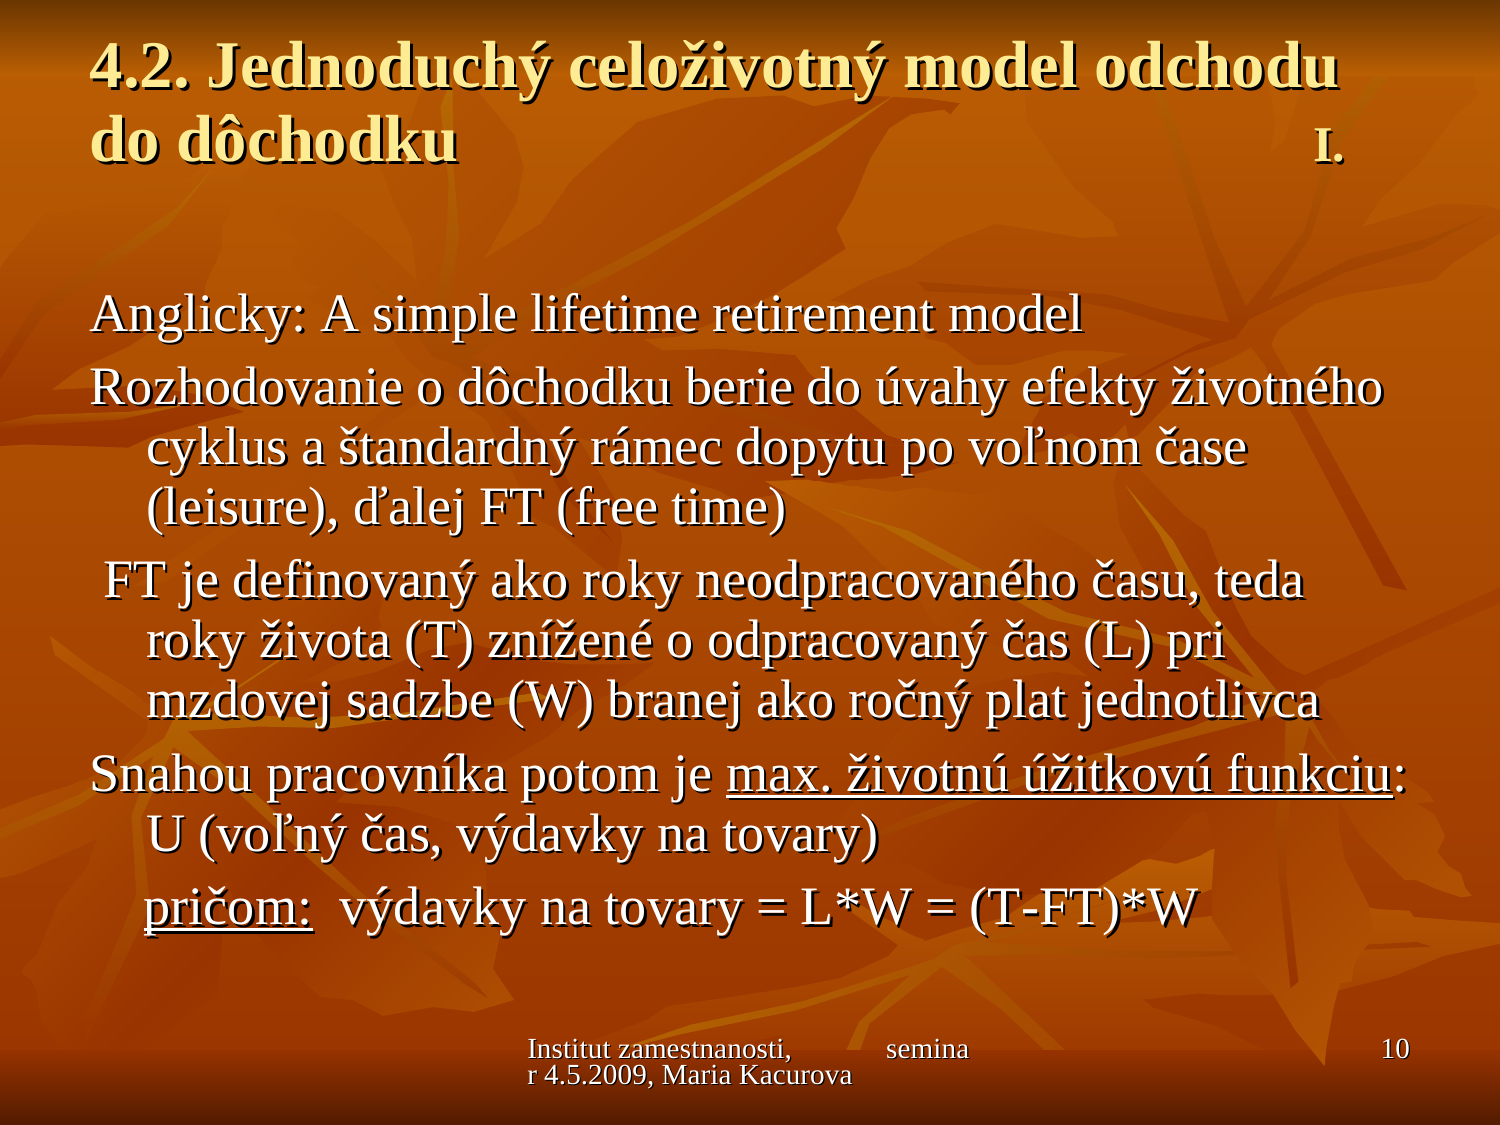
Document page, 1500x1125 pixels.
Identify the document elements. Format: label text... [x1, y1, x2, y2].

list Anglicky: A simple lifetime retirement model Rozhodovanie o dôchodku berie do úvahy efekty životného cyklus a štandardný rámec dopytu po voľnom čase (leisure), ďalej FT (free time) FT je definovaný ako roky neodpracovaného času, teda roky života (T) znížené o odpracovaný čas (L) pri mzdovej sadzbe (W) branej ako ročný plat jednotlivca Snahou pracovníka potom je max. životnú úžitkovú funkciu: U (voľný čas, výdavky na tovary) pričom: výdavky na tovary = L*W = (T-FT)*W [75, 275, 1426, 1125]
title 4.2. Jednoduchý celoživotný model odchodu do dôchodku I. [75, 11, 1426, 267]
